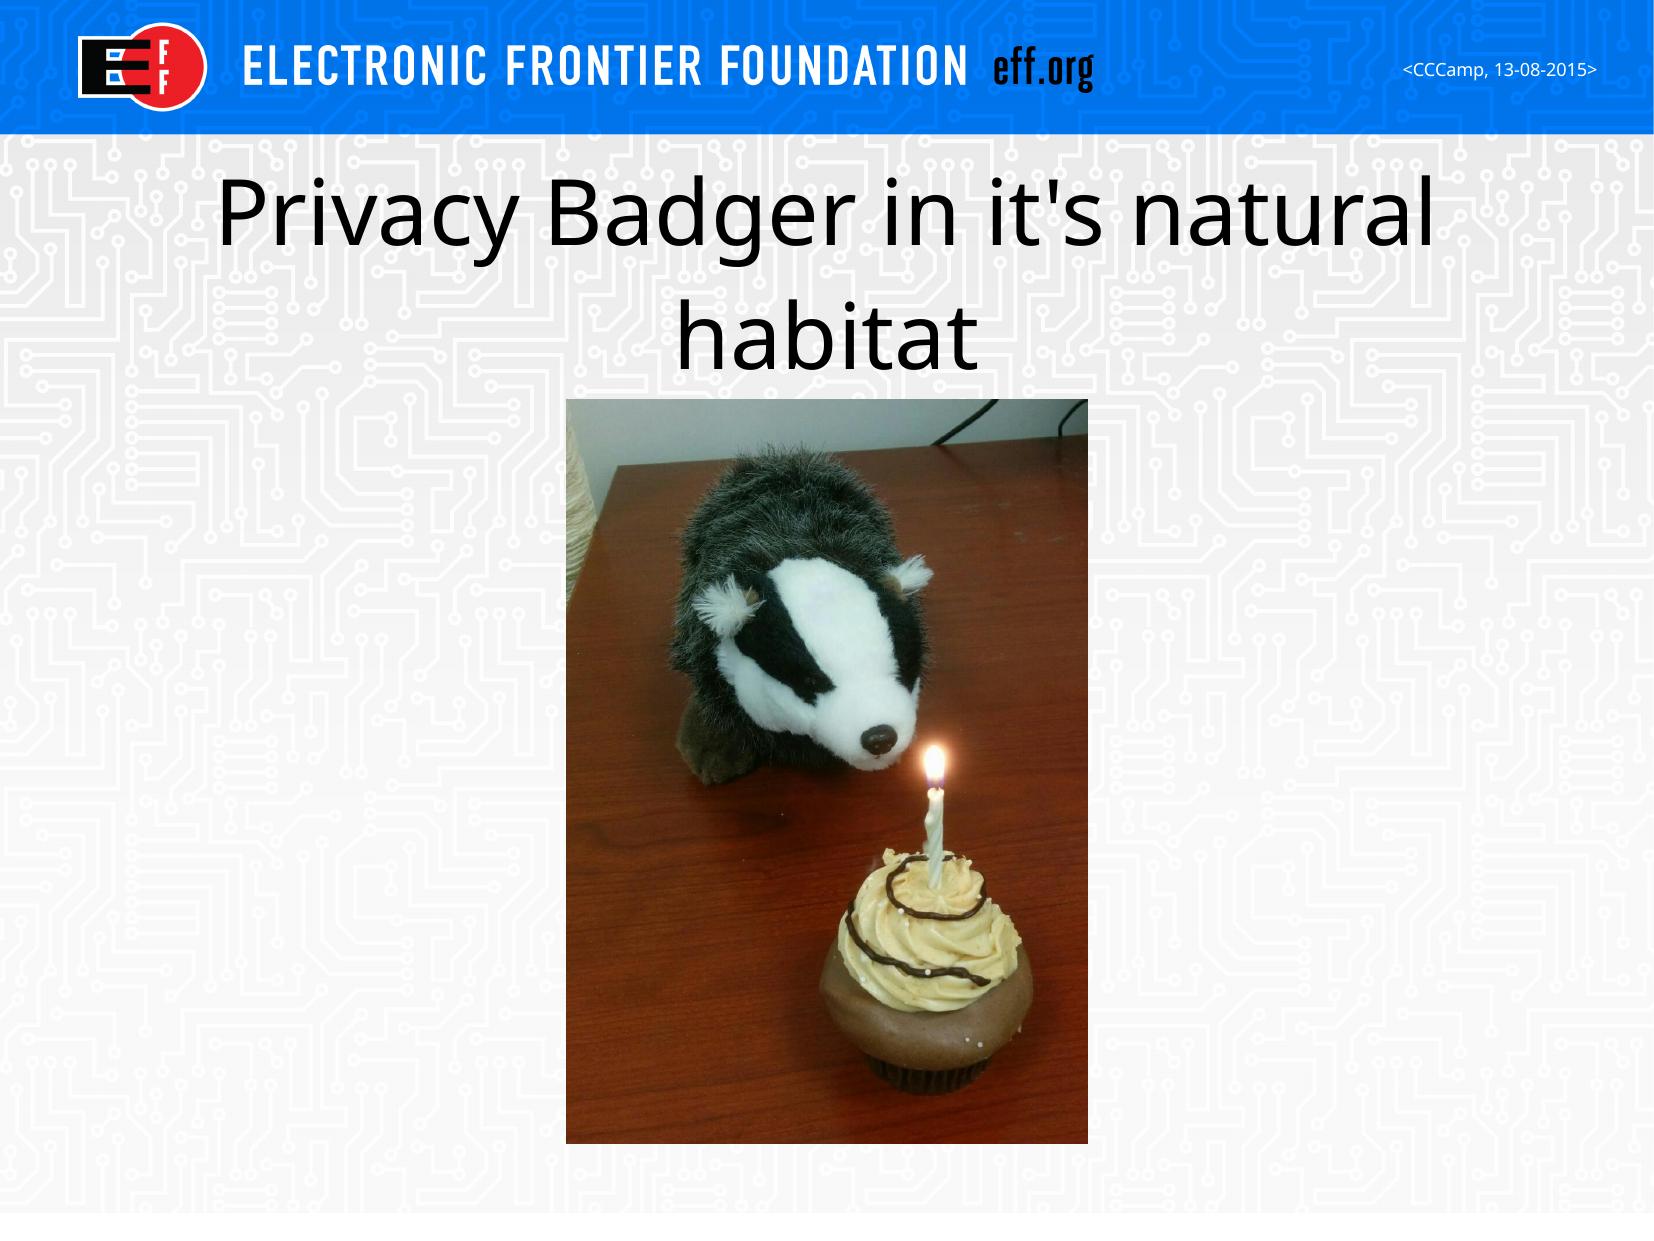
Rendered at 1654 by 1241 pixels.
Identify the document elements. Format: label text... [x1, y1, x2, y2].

title Privacy Badger in it's natural habitat [77, 165, 1577, 380]
picture [0, 0, 1654, 1213]
